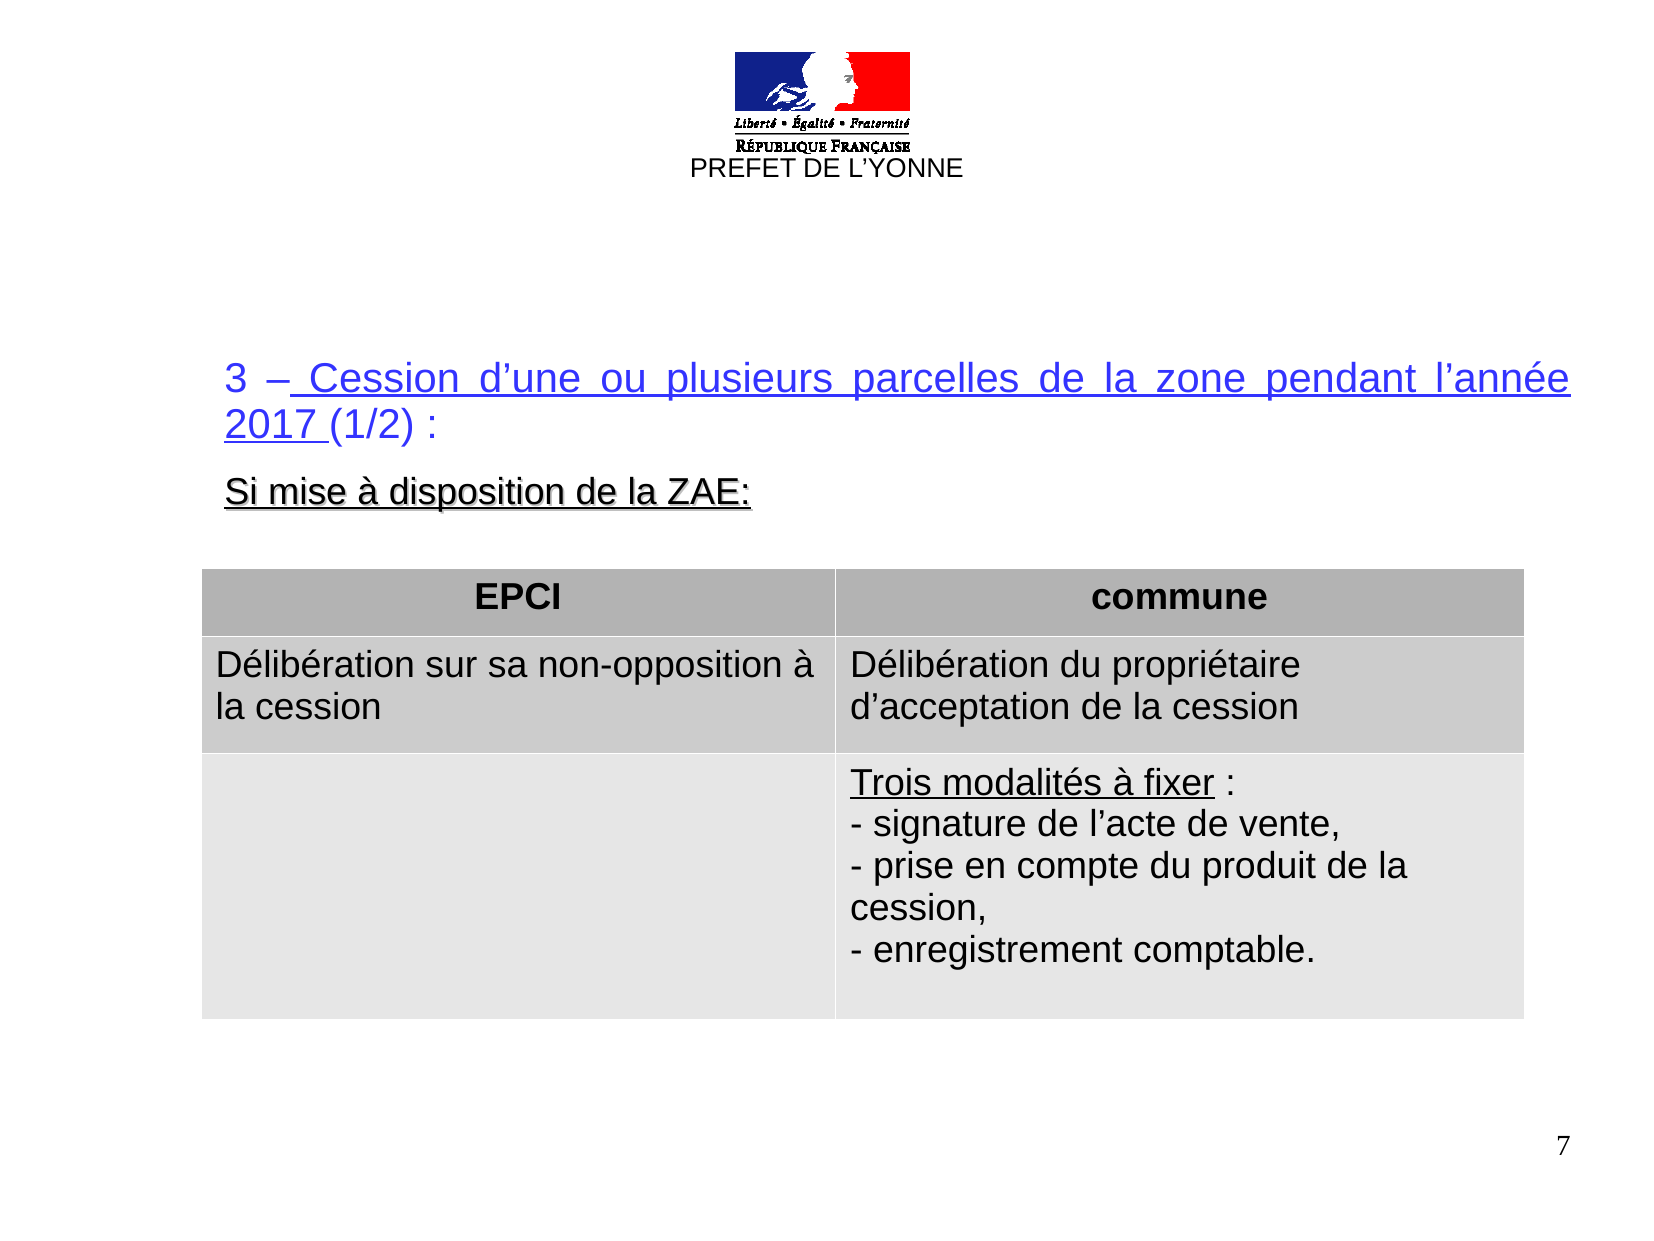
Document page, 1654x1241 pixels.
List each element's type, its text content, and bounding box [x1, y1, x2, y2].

table_cell Trois modalités à fixer : - signature de l’acte de vente, - prise en compte du produit de la cession, - enregistrement comptable. [836, 754, 1524, 1019]
title PREFET DE L’YONNE [82, 49, 1571, 212]
list 3 – Cession d’une ou plusieurs parcelles de la zone pendant l’année 2017 (1/2) : Si mise à disposition de la ZAE: [82, 212, 1571, 1170]
table_header commune [836, 569, 1524, 636]
table_cell [202, 754, 835, 1019]
table_cell Délibération du propriétaire d’acceptation de la cession [836, 637, 1524, 753]
table_cell Délibération sur sa non-opposition à la cession [202, 637, 835, 753]
chart [733, 49, 910, 154]
table_header EPCI [202, 569, 835, 636]
